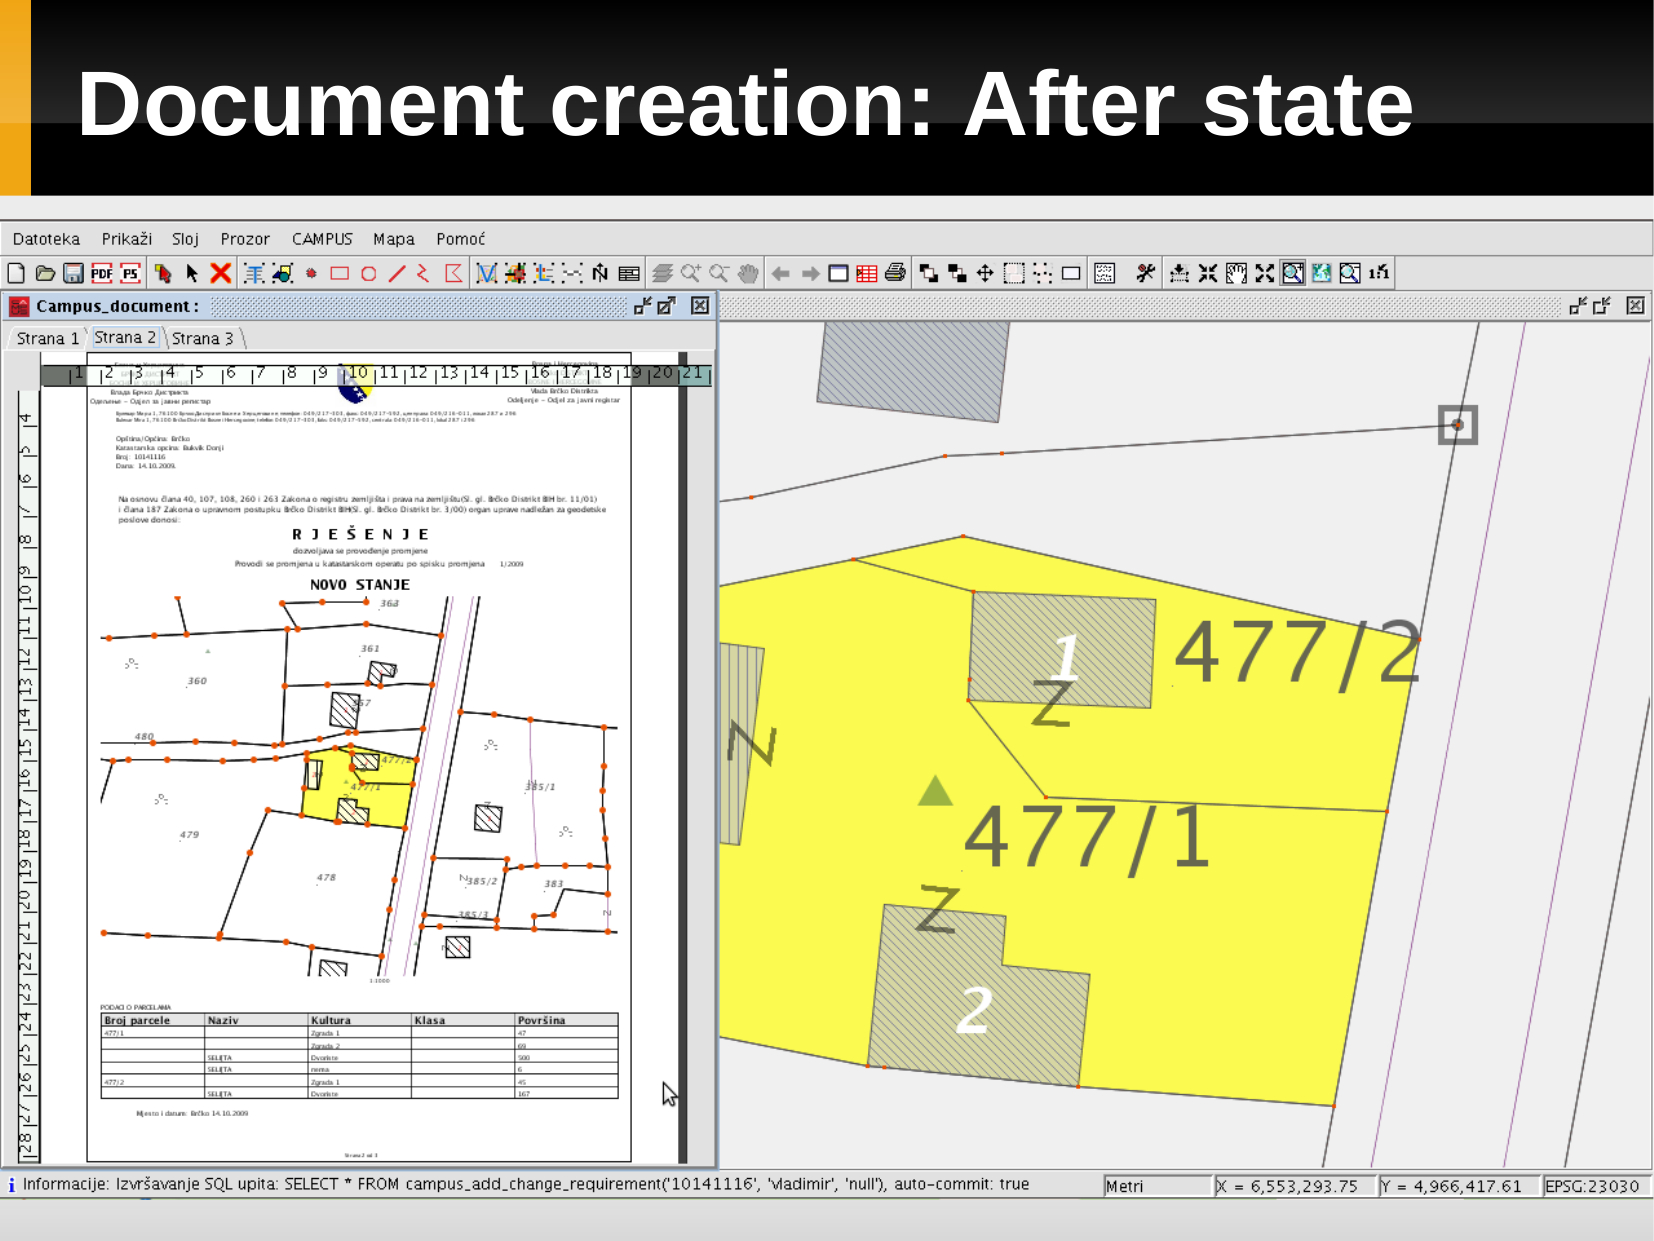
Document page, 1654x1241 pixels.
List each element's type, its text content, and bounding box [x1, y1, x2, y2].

title Document creation: After state [76, 7, 1565, 200]
picture [0, 0, 1654, 1241]
